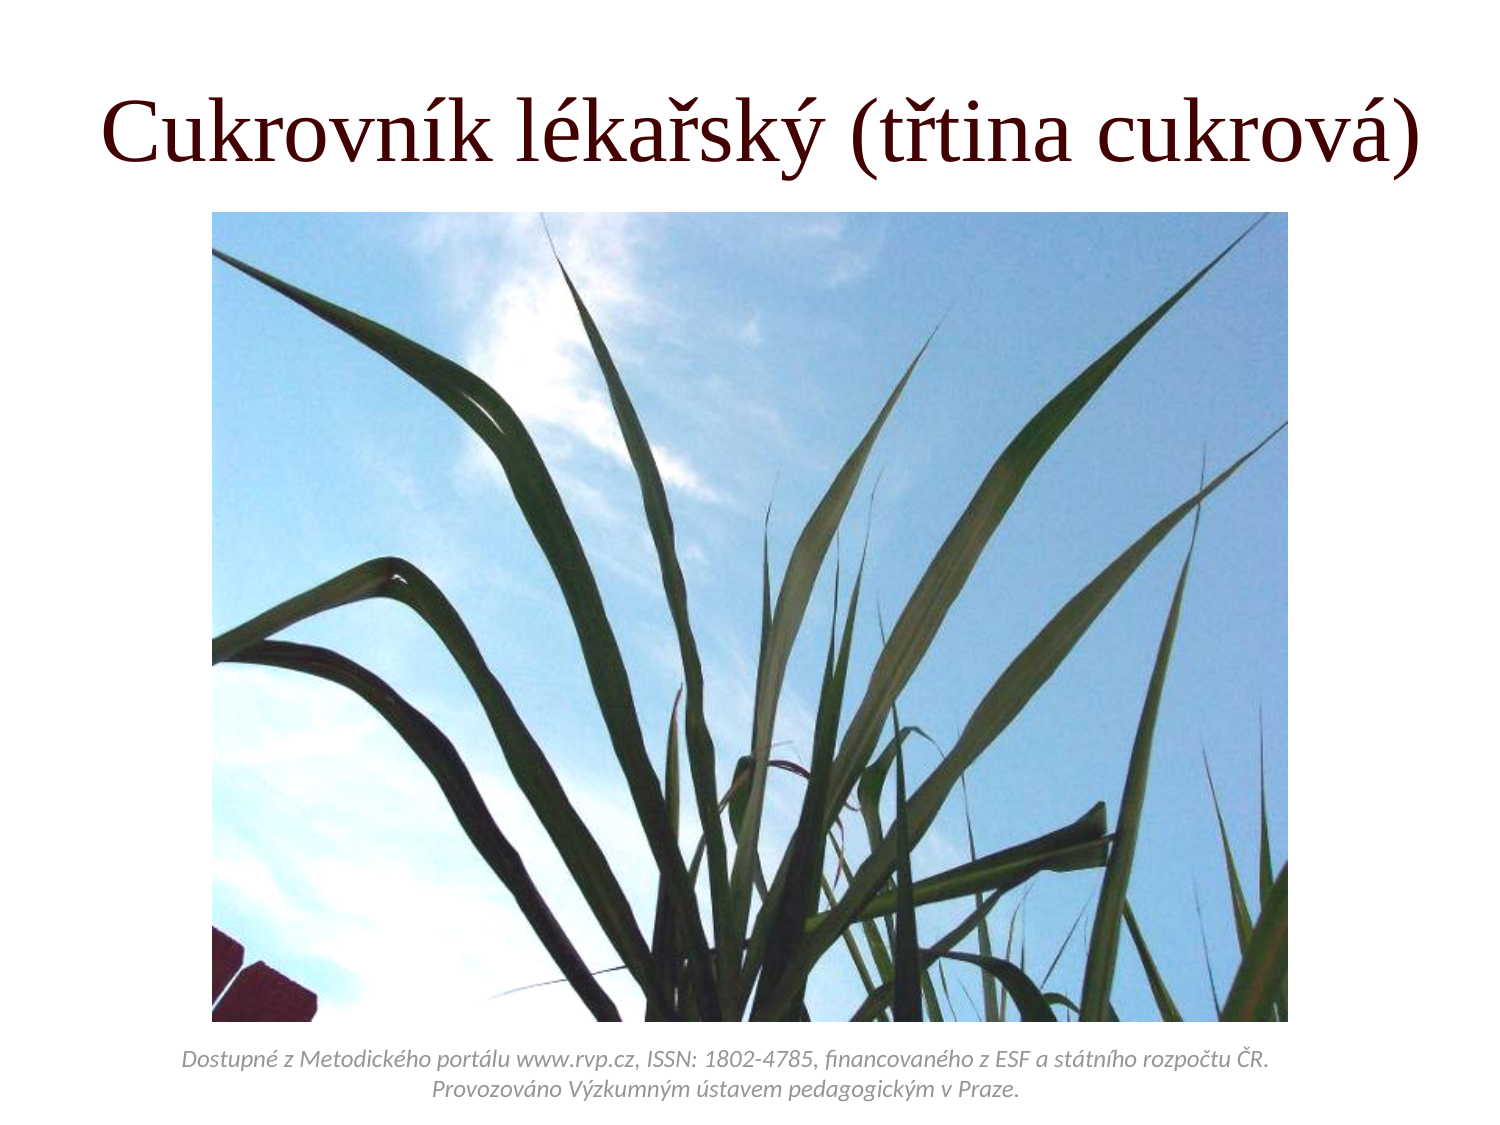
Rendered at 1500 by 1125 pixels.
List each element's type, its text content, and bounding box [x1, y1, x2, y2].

title Cukrovník lékařský (třtina cukrová) [62, 0, 1463, 188]
text_box Dostupné z Metodického portálu www.rvp.cz, ISSN: 1802-4785, financovaného z ESF a státního rozpočtu ČR. Provozováno Výzkumným ústavem pedagogickým v Praze. [105, 1042, 1348, 1103]
text_box [212, 212, 1288, 1022]
